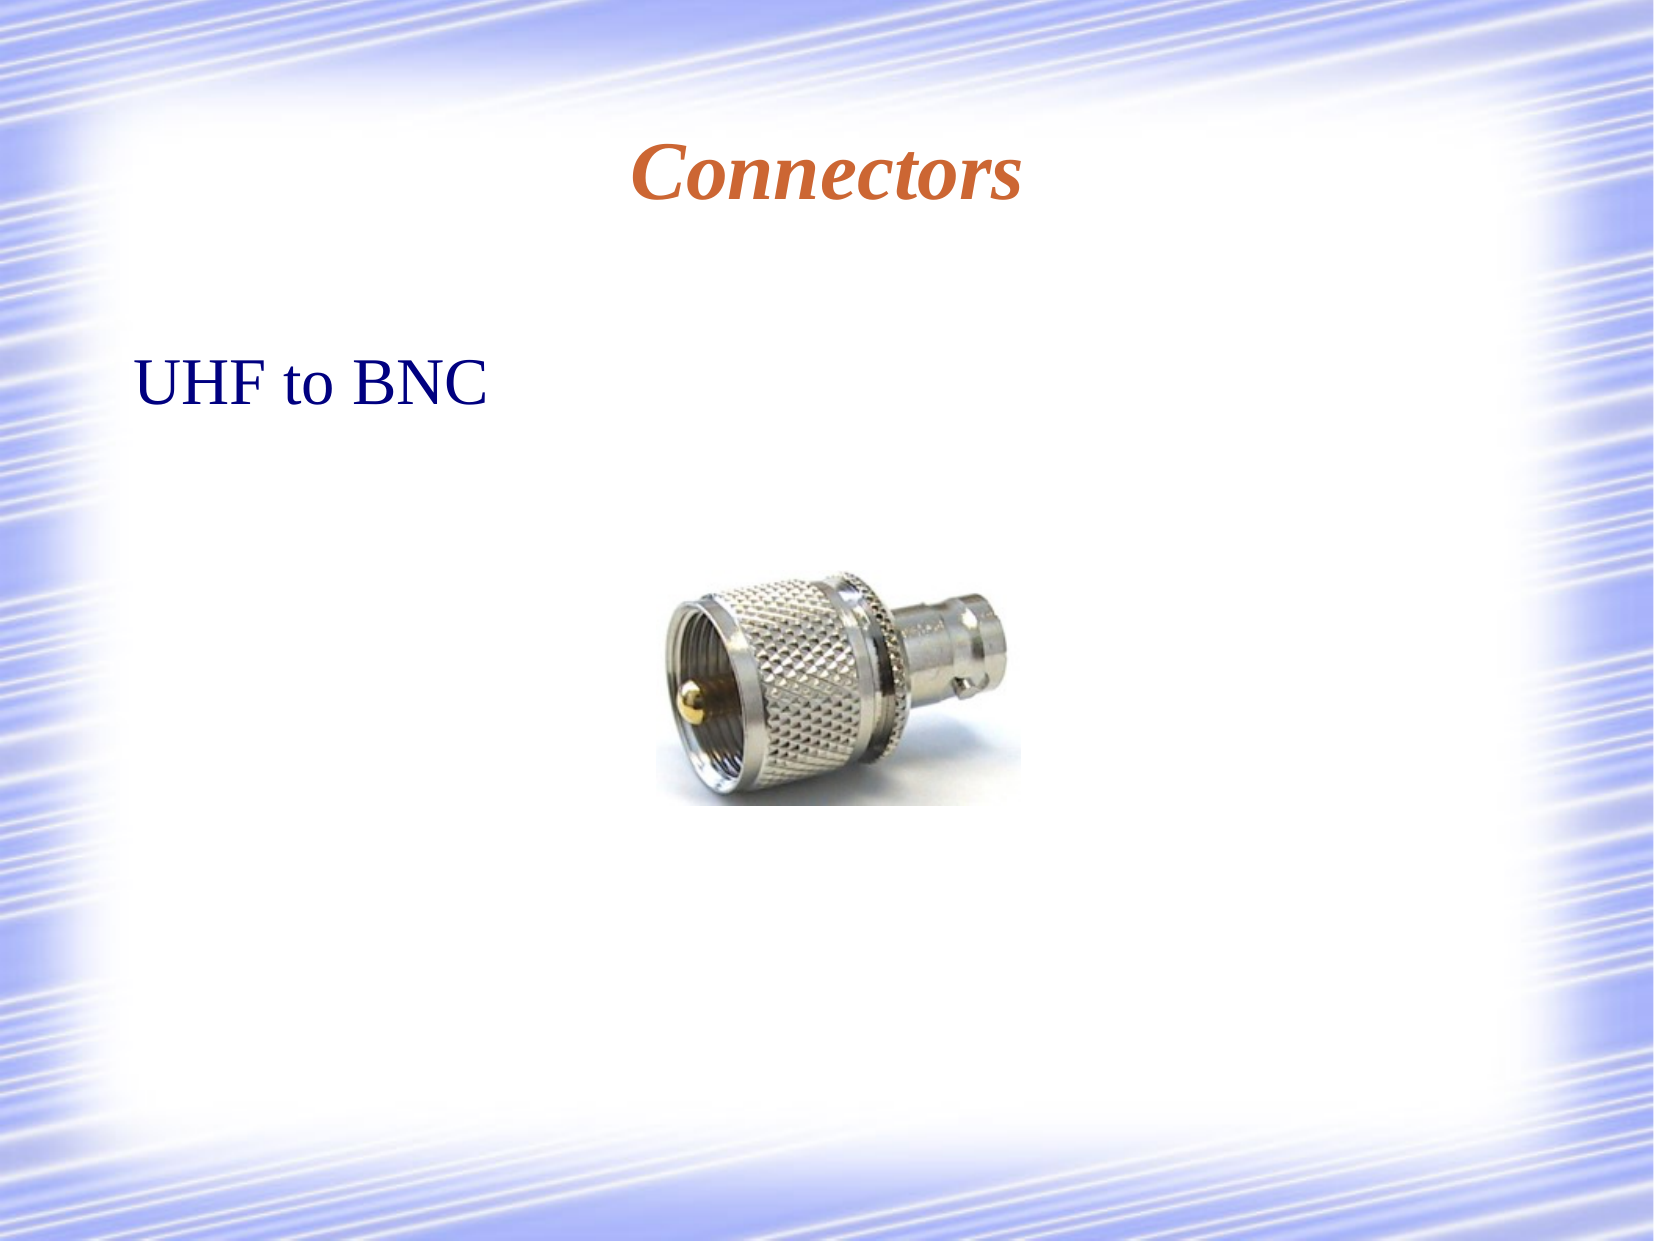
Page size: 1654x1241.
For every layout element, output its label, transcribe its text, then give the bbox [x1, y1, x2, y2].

title Connectors [121, 67, 1534, 275]
list UHF to BNC [121, 344, 1534, 1127]
picture [0, 0, 1654, 1241]
